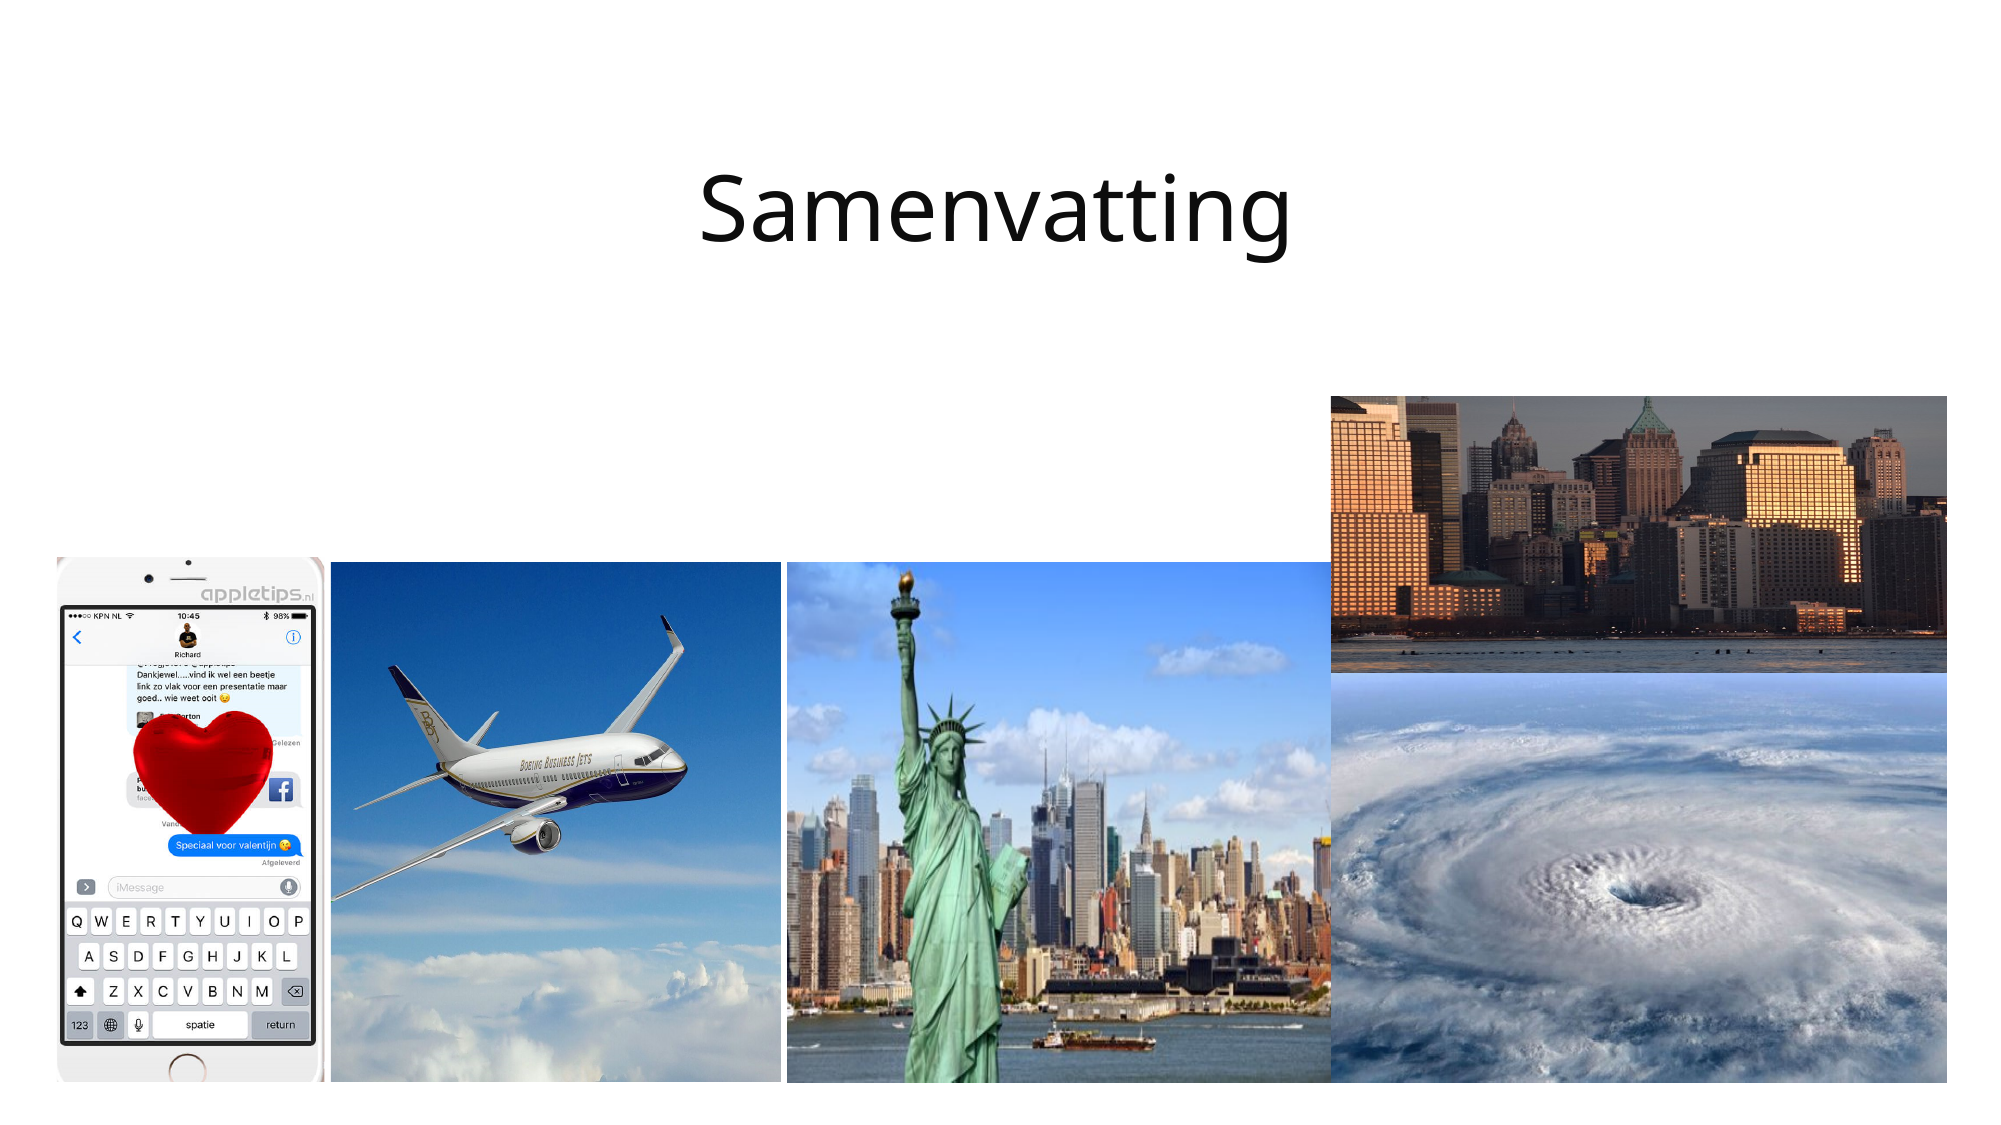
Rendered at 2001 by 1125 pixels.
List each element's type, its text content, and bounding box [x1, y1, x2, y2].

picture [787, 396, 1947, 1083]
picture [56, 557, 325, 1082]
picture [330, 562, 781, 1082]
title Samenvatting [187, 99, 1808, 323]
